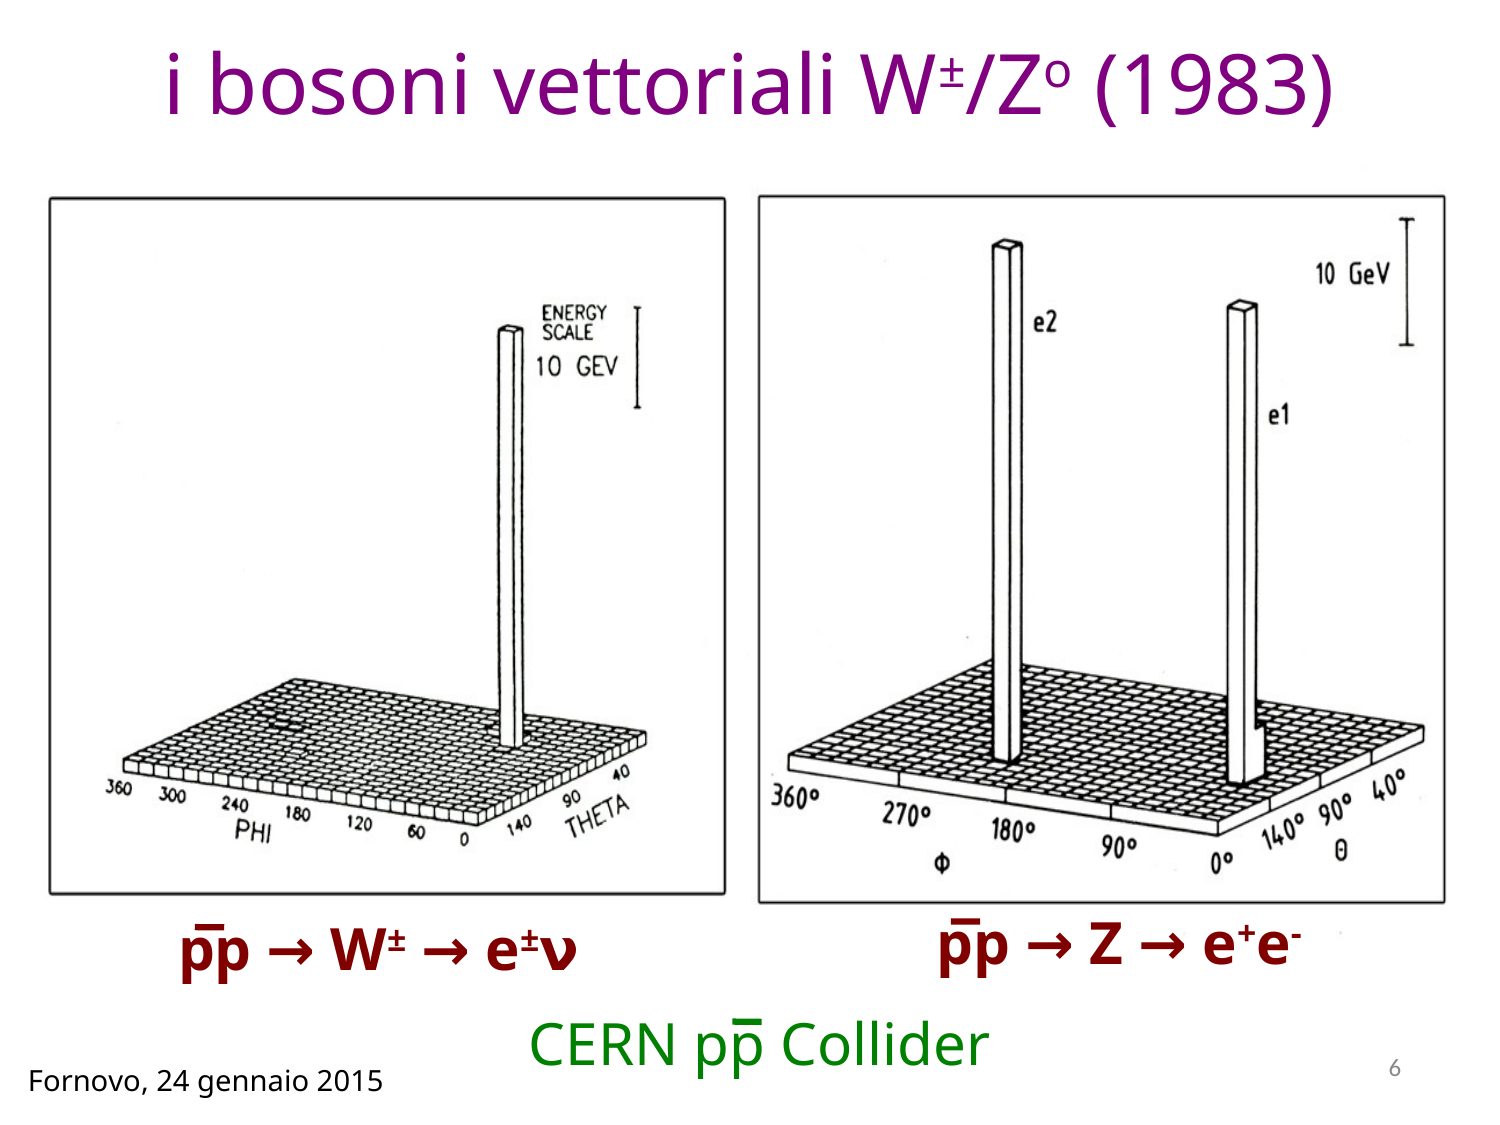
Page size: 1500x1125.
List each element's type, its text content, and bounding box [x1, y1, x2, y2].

text_box pp → Z → e+e- [868, 891, 1371, 981]
text_box pp → W± → e±ν [127, 897, 630, 987]
text_box <numero> [1343, 1042, 1417, 1095]
text_box CERN pp Collider [177, 962, 1343, 1110]
picture [31, 165, 1474, 940]
text_box i bosoni vettoriali W±/Zo (1983) [75, 0, 1424, 148]
